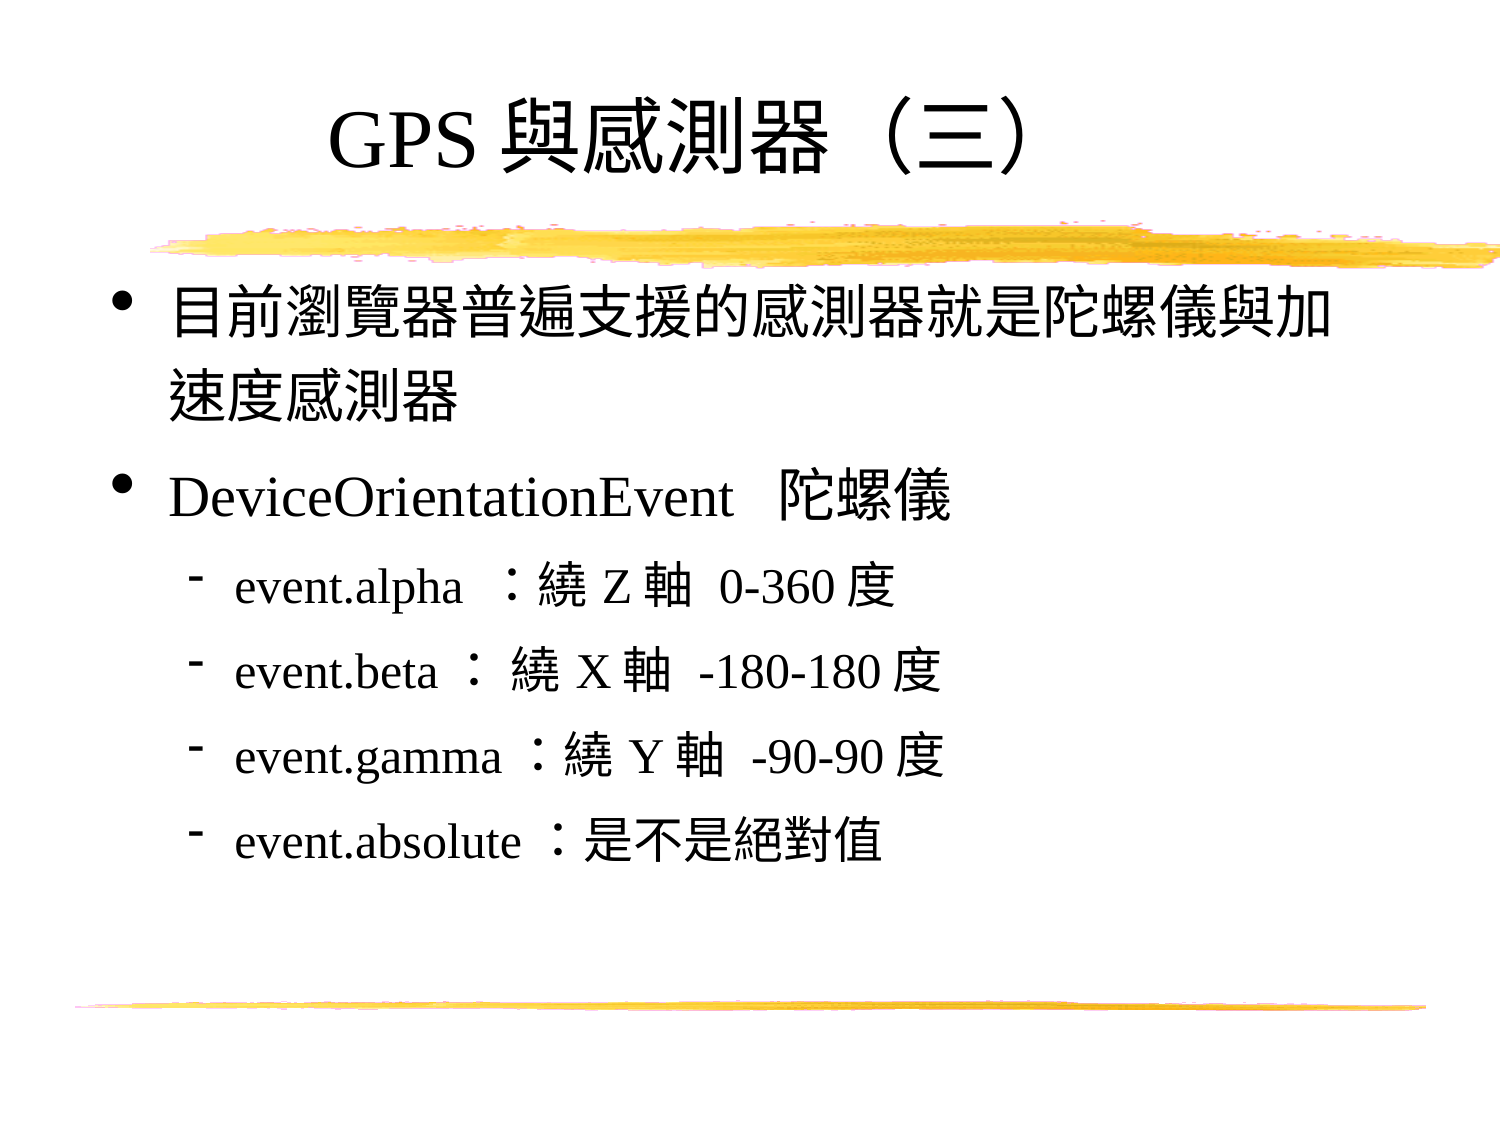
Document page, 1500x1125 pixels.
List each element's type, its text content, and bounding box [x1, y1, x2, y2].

list 目前瀏覽器普遍支援的感測器就是陀螺儀與加速度感測器 DeviceOrientationEvent 陀螺儀 event.alpha ：繞Z軸 0-360度 event.beta： 繞X軸 -180-180度 event.gamma：繞Y軸 -90-90度 event.absolute：是不是絕對值 [112, 265, 1388, 978]
title GPS與感測器（三） [66, 37, 1342, 225]
picture [150, 215, 1500, 279]
picture [75, 999, 1426, 1013]
